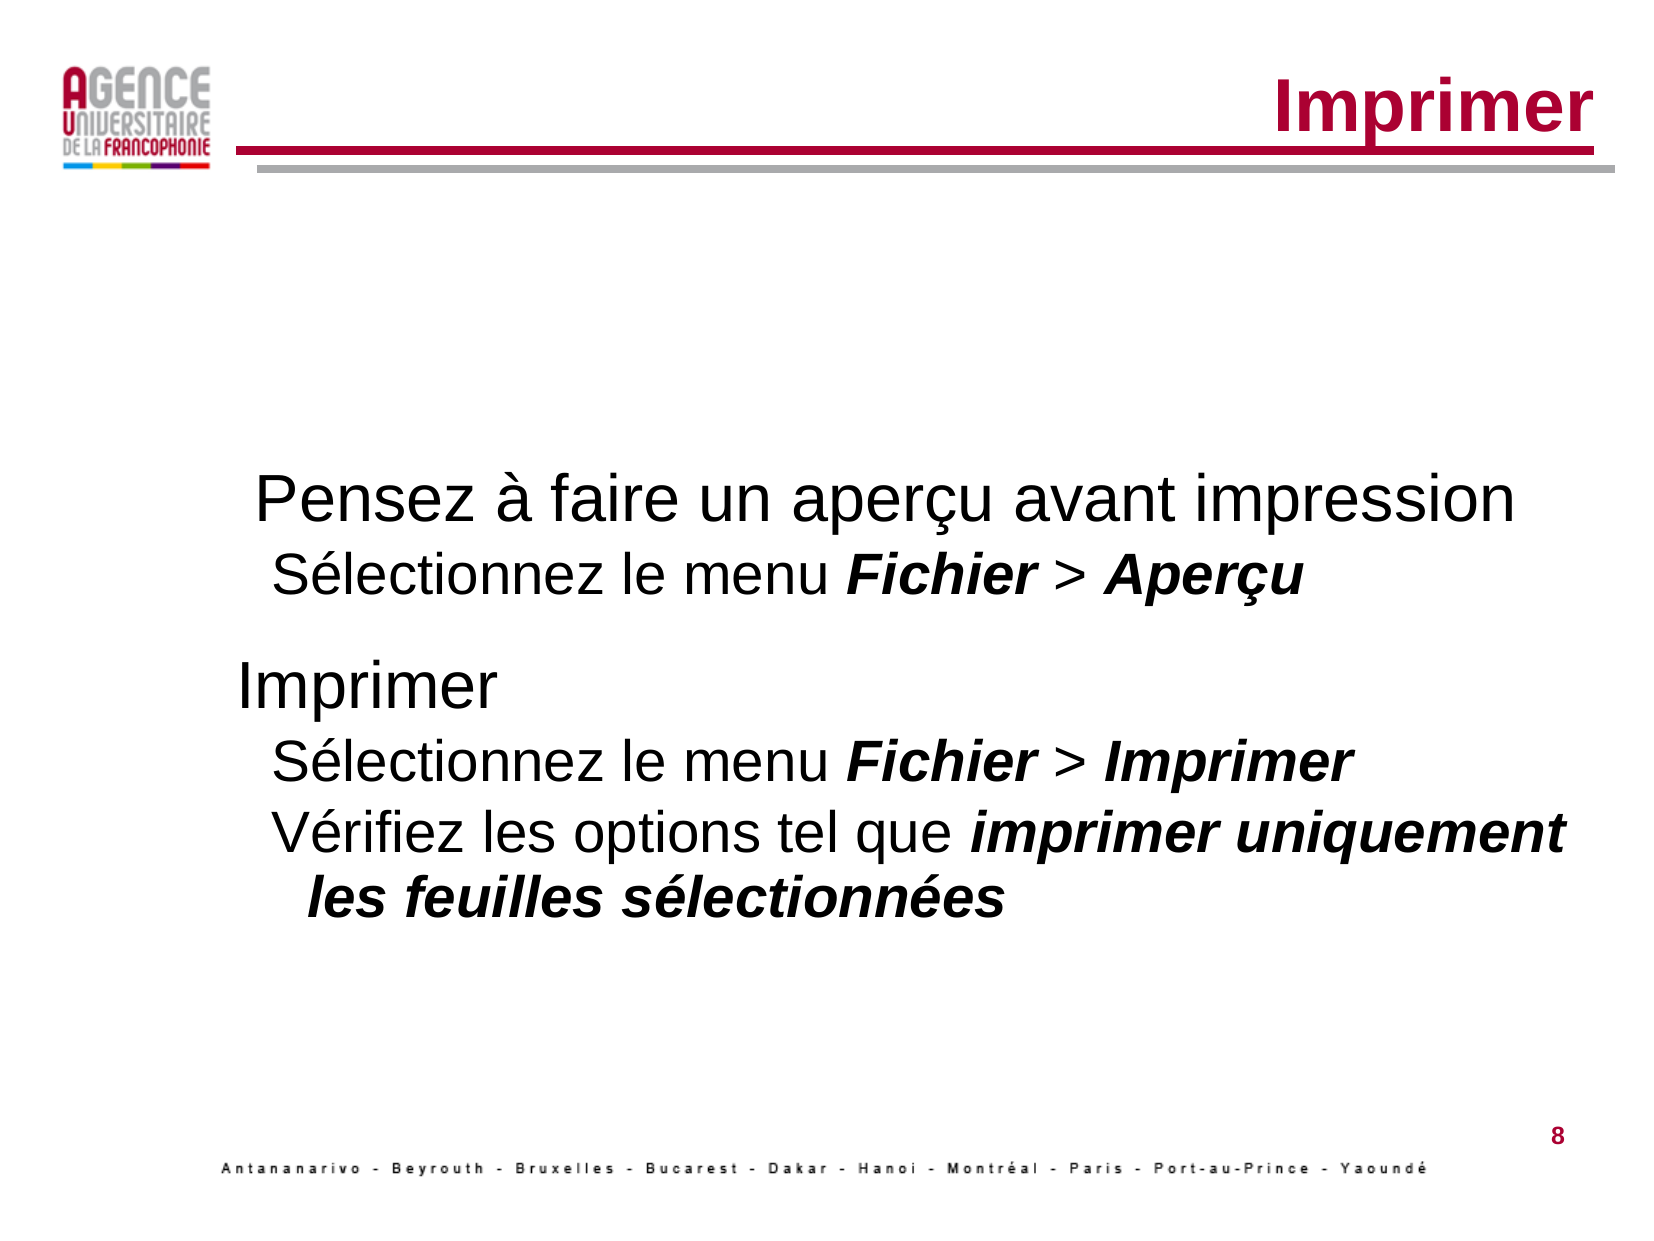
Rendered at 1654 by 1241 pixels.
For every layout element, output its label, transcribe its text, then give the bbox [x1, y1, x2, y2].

title Imprimer [236, 63, 1595, 148]
subtitle Pensez à faire un aperçu avant impression Sélectionnez le menu Fichier > Aperçu Imprimer Sélectionnez le menu Fichier > Imprimer Vérifiez les options tel que imprimer uniquement les feuilles sélectionnées [236, 248, 1595, 1142]
picture [29, 29, 1625, 1241]
